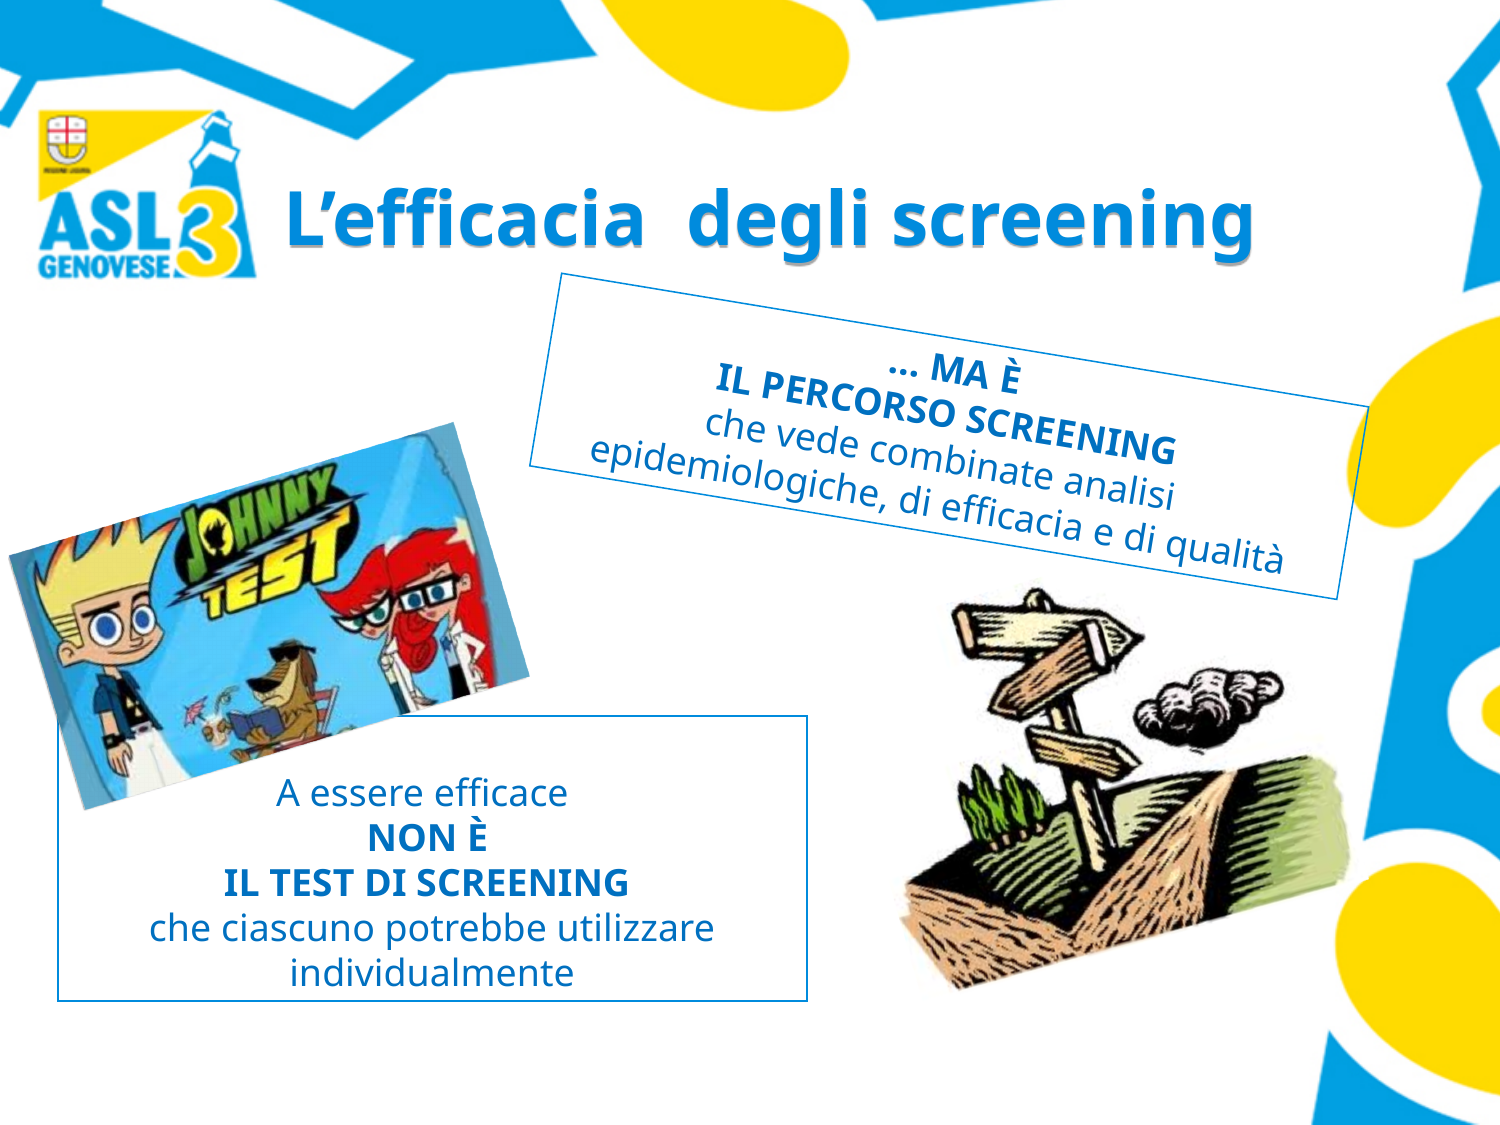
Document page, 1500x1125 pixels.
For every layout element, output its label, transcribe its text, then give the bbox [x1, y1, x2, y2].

text_box A essere efficace NON È IL TEST DI SCREENING che ciascuno potrebbe utilizzare individualmente [58, 716, 807, 1001]
picture [820, 560, 1369, 1004]
text_box … MA È IL PERCORSO SCREENING che vede combinate analisi epidemiologiche, di efficacia e di qualità [529, 273, 1369, 600]
title L’efficacia degli screening [268, 157, 1331, 274]
picture [8, 421, 530, 810]
